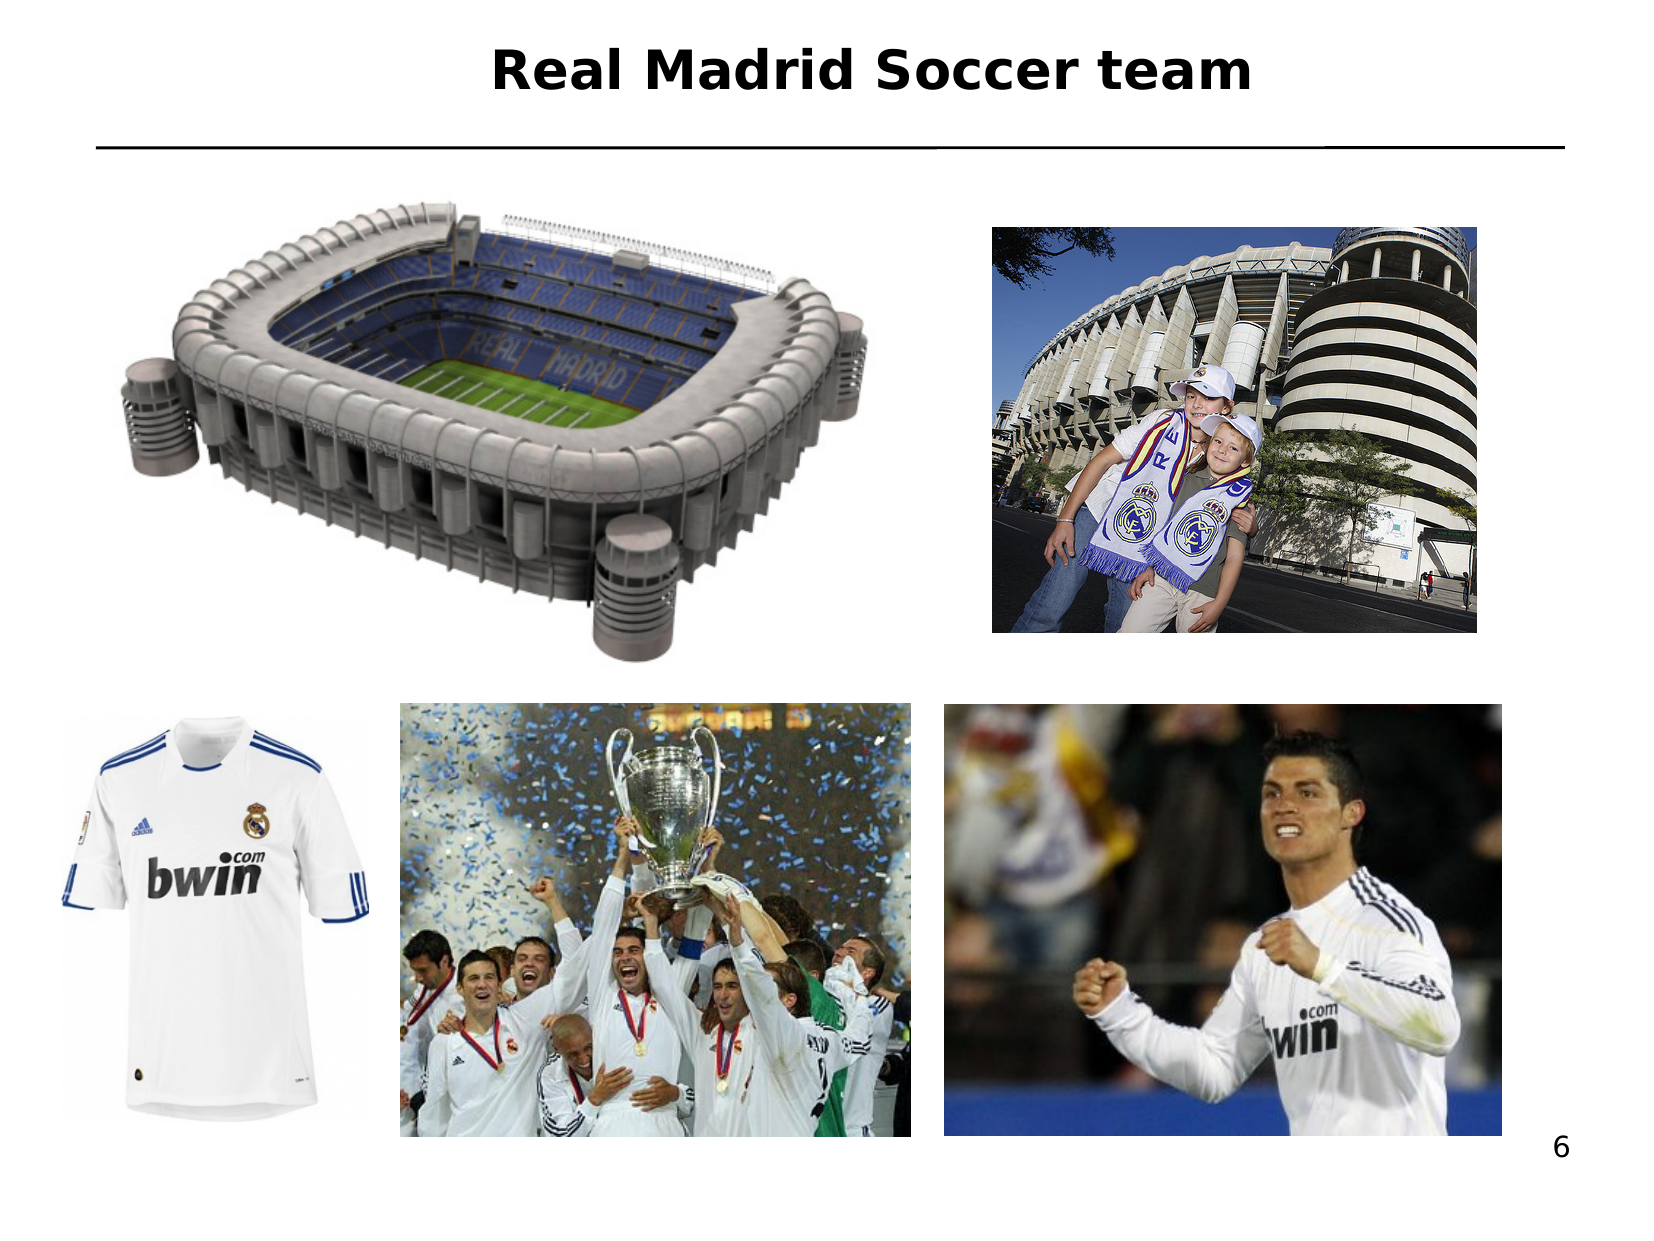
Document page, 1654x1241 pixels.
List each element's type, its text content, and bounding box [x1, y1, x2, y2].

picture [61, 716, 369, 1122]
picture [101, 190, 922, 671]
picture [400, 703, 911, 1137]
text_box Real Madrid Soccer team [476, 31, 1270, 122]
picture [944, 704, 1502, 1136]
picture [992, 227, 1477, 633]
